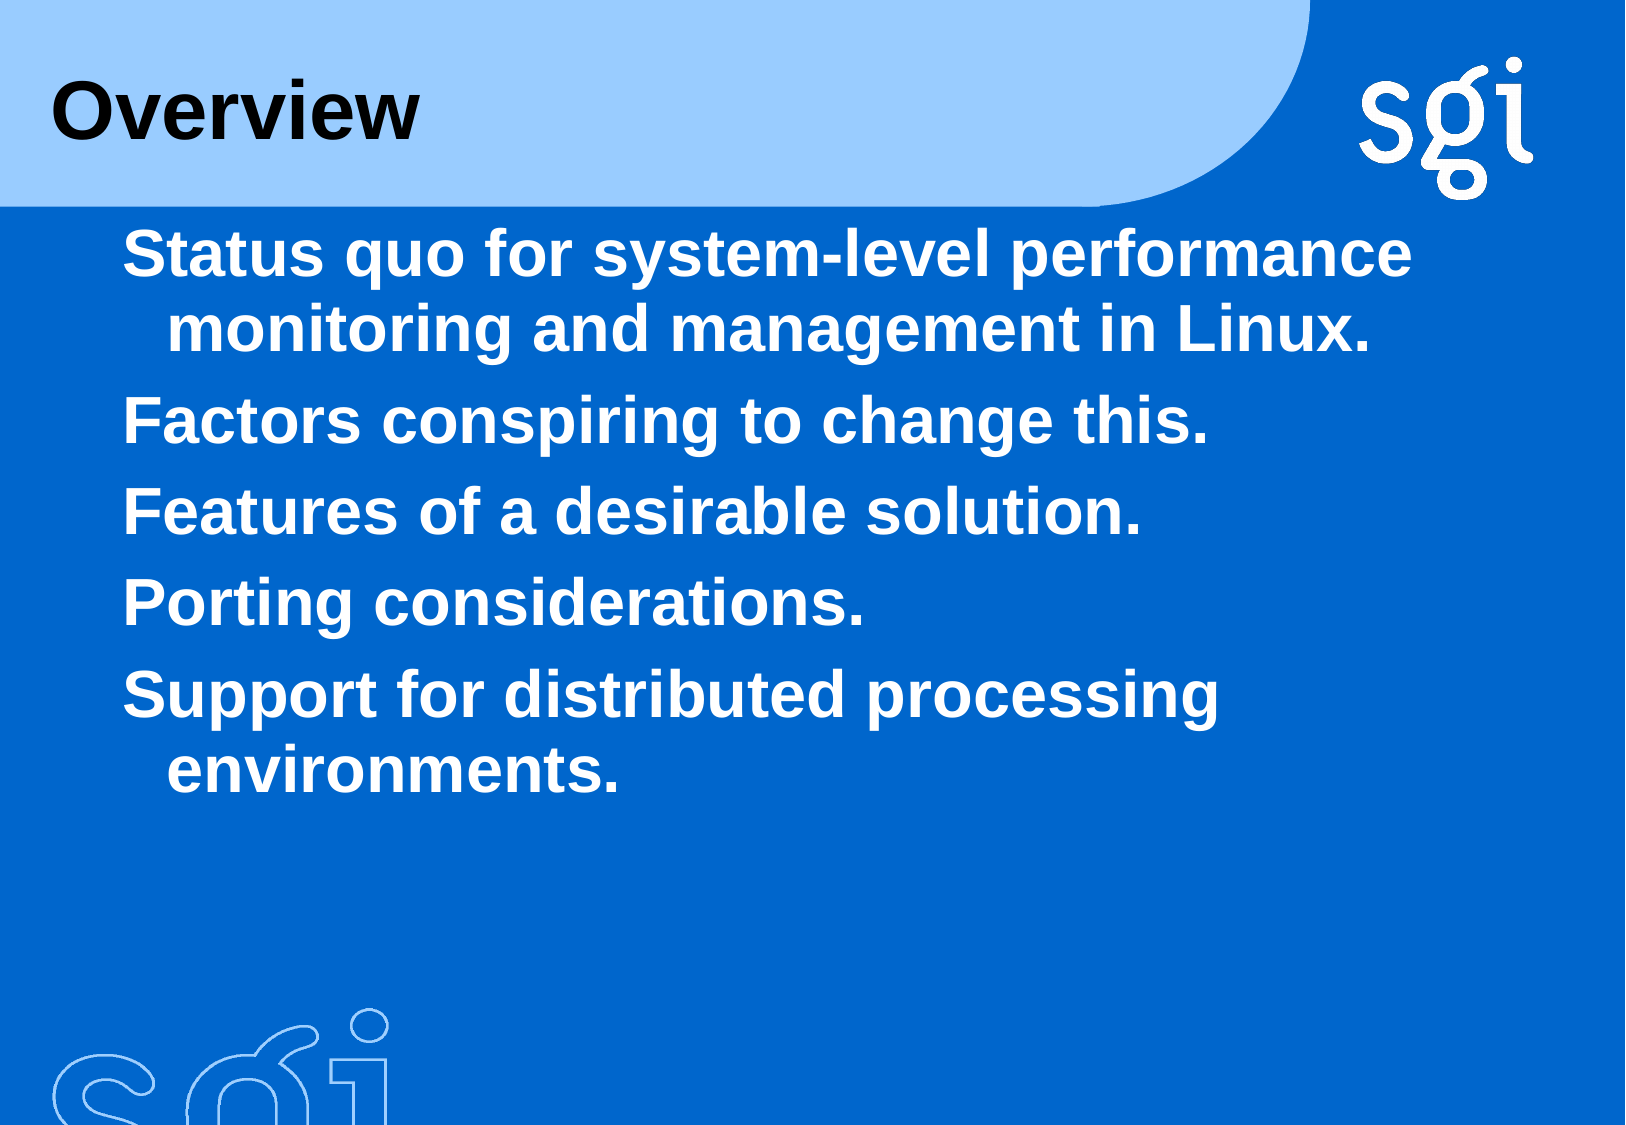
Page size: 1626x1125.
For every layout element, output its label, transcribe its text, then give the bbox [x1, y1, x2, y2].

list Status quo for system-level performance monitoring and management in Linux. Factors conspiring to change this. Features of a desirable solution. Porting considerations. Support for distributed processing environments. [90, 209, 1521, 1004]
title Overview [36, 33, 1318, 199]
